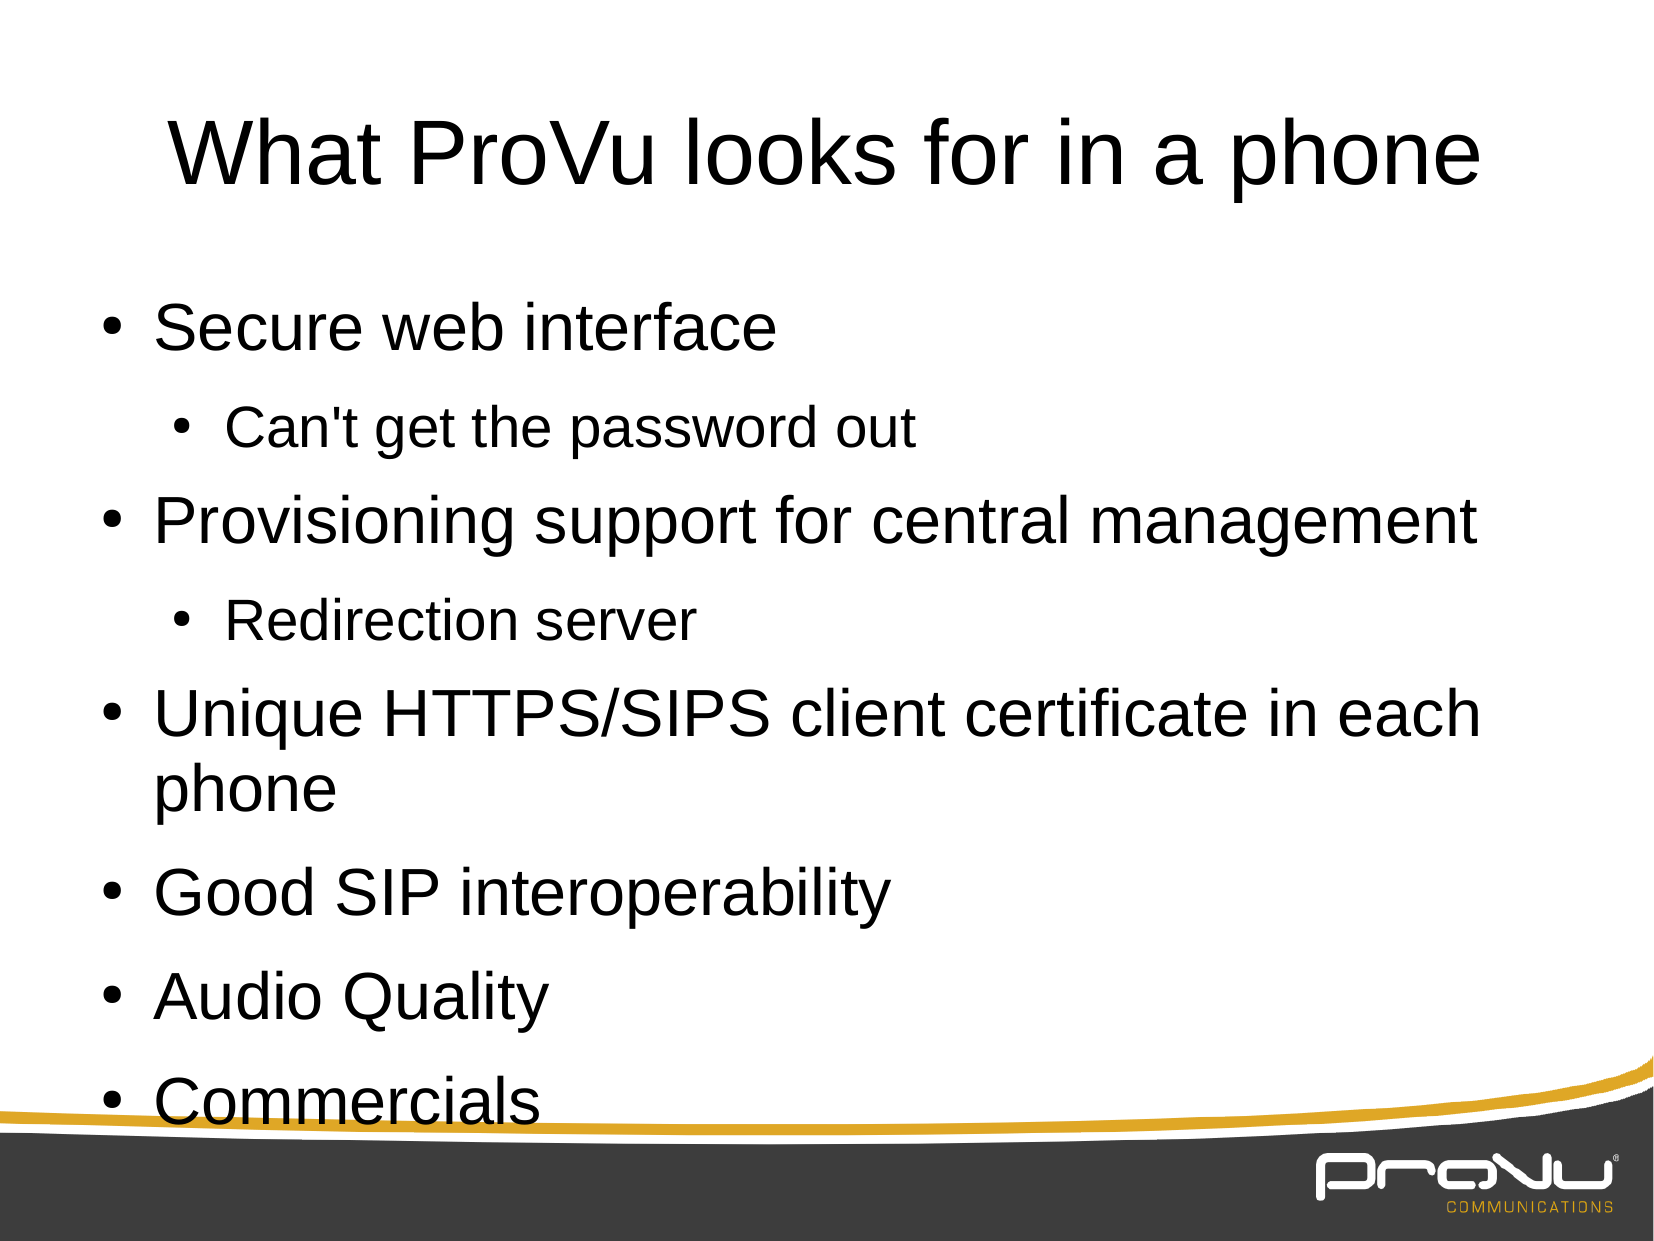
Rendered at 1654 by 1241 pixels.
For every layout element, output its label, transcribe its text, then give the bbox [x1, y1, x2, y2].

title What ProVu looks for in a phone [82, 49, 1571, 257]
list Secure web interface Can't get the password out Provisioning support for central management Redirection server Unique HTTPS/SIPS client certificate in each phone Good SIP interoperability Audio Quality Commercials [82, 290, 1538, 1109]
picture [0, 1039, 1654, 1241]
picture [466, 1109, 483, 1120]
picture [210, 1109, 229, 1120]
